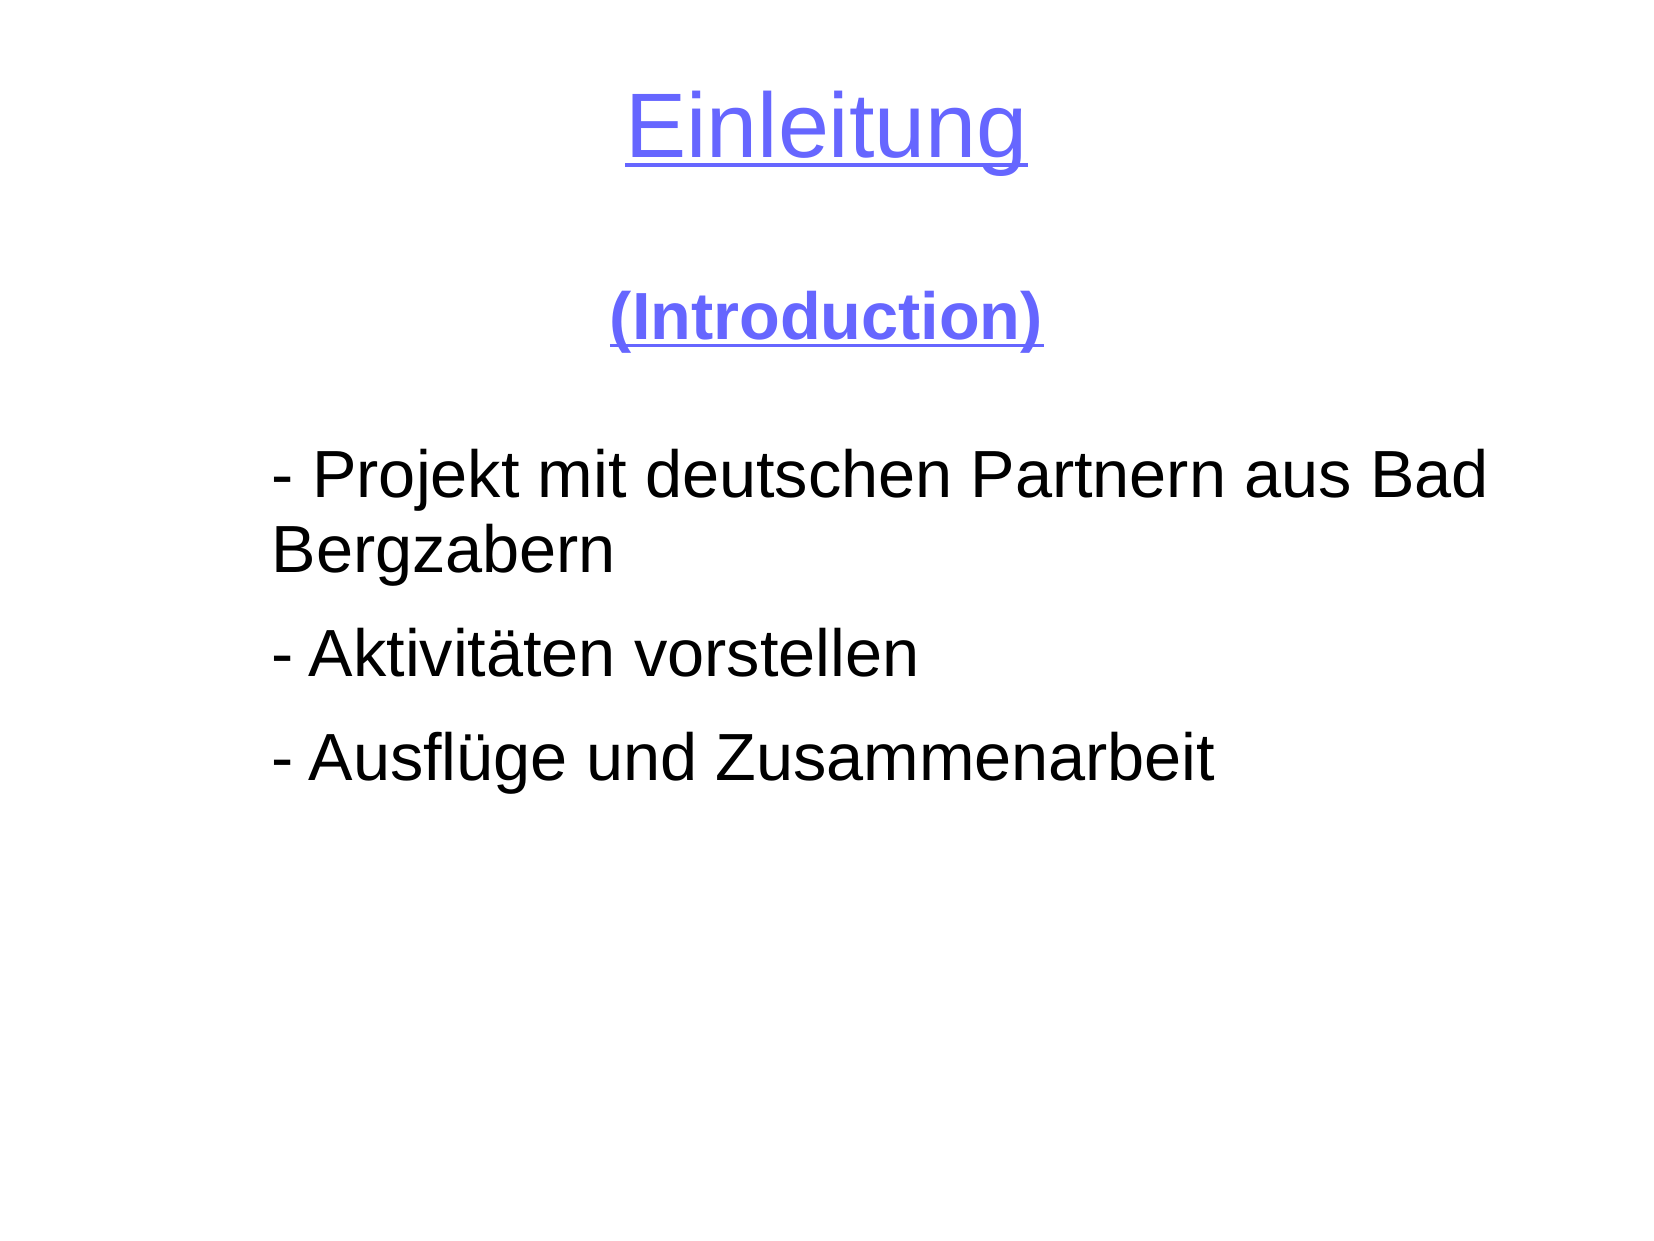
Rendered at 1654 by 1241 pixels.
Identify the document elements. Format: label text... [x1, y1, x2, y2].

title Einleitung (Introduction) [82, 74, 1571, 355]
list - Projekt mit deutschen Partnern aus Bad Bergzabern - Aktivitäten vorstellen - Ausflüge und Zusammenarbeit [200, 437, 1654, 1241]
